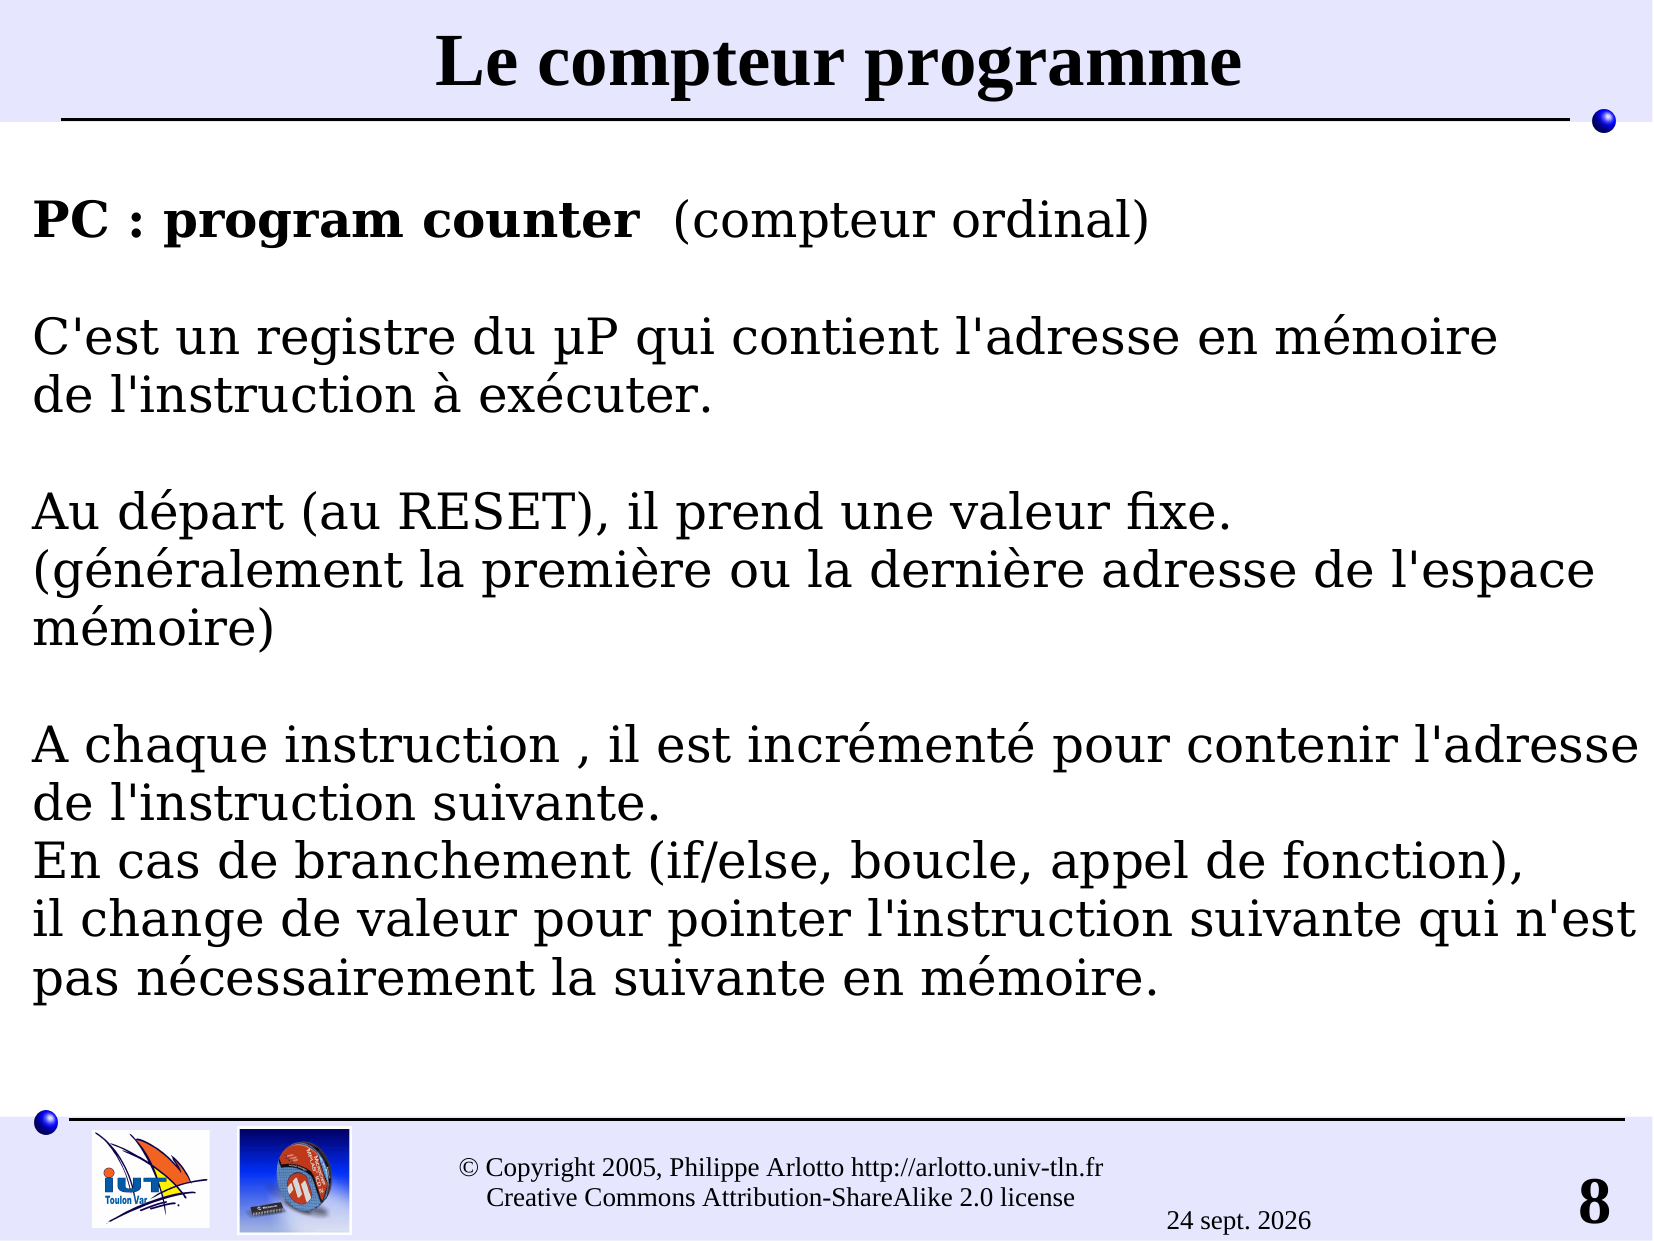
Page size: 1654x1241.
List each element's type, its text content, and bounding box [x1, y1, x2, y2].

title Le compteur programme [95, 11, 1585, 110]
picture [237, 1126, 352, 1235]
text_box PC : program counter (compteur ordinal) C'est un registre du µP qui contient l'adresse en mémoire de l'instruction à exécuter. Au départ (au RESET), il prend une valeur fixe. (généralement la première ou la dernière adresse de l'espace mémoire) A chaque instruction , il est incrémenté pour contenir l'adresse de l'instruction suivante. En cas de branchement (if/else, boucle, appel de fonction), il change de valeur pour pointer l'instruction suivante qui n'est pas nécessairement la suivante en mémoire. [32, 190, 1642, 1065]
